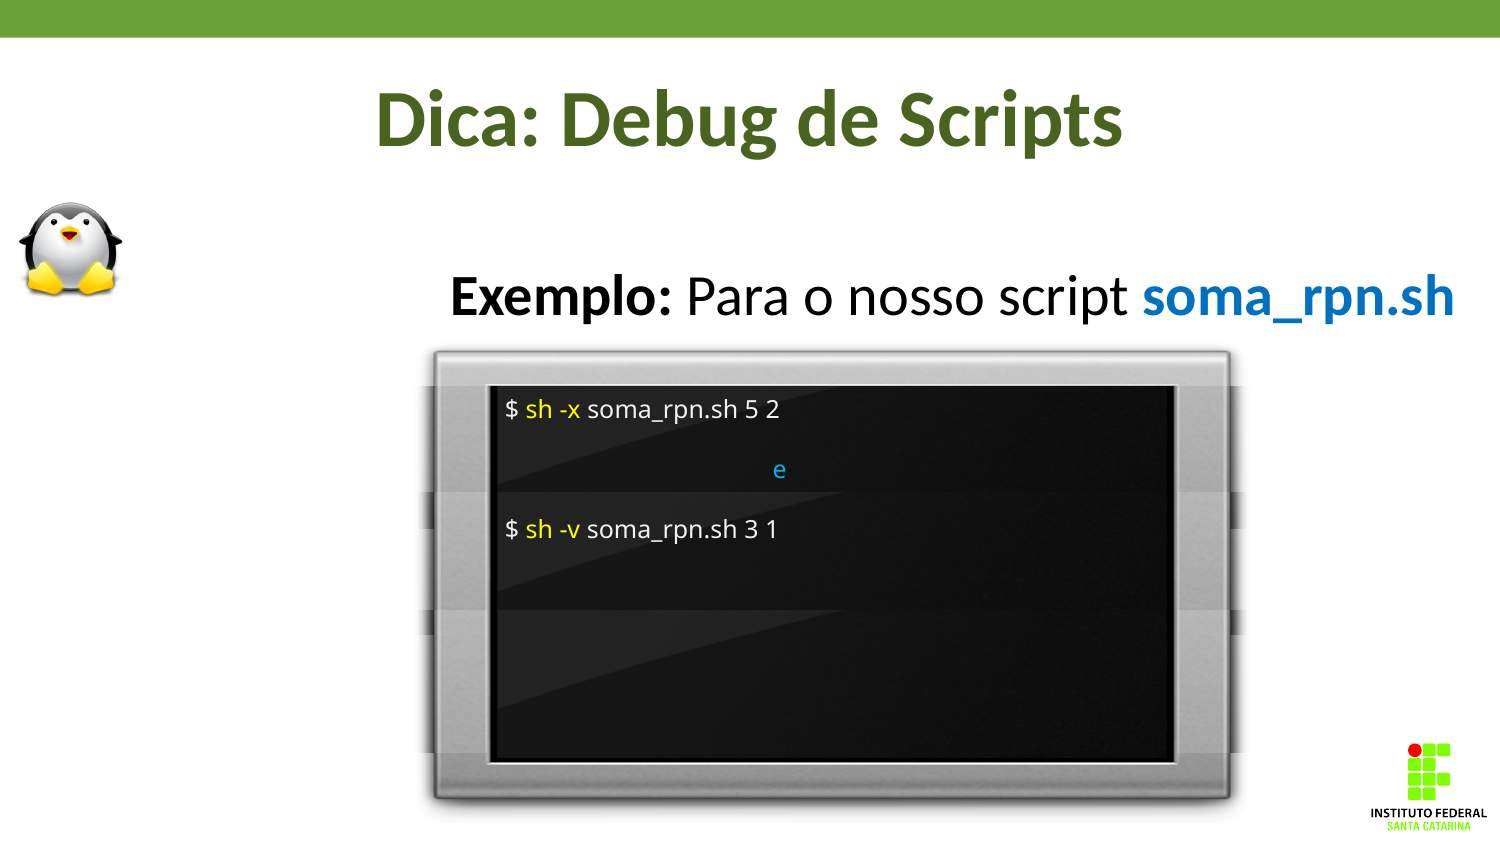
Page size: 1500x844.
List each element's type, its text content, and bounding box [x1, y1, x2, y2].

title Dica: Debug de Scripts [75, 43, 1425, 185]
picture [1471, 730, 1500, 844]
list Exemplo: Para o nosso script soma_rpn.sh [0, 207, 1471, 844]
picture [17, 198, 124, 207]
picture [395, 291, 1270, 844]
text_box $ sh -x soma_rpn.sh 5 2 e $ sh -v soma_rpn.sh 3 1 [490, 386, 1069, 581]
